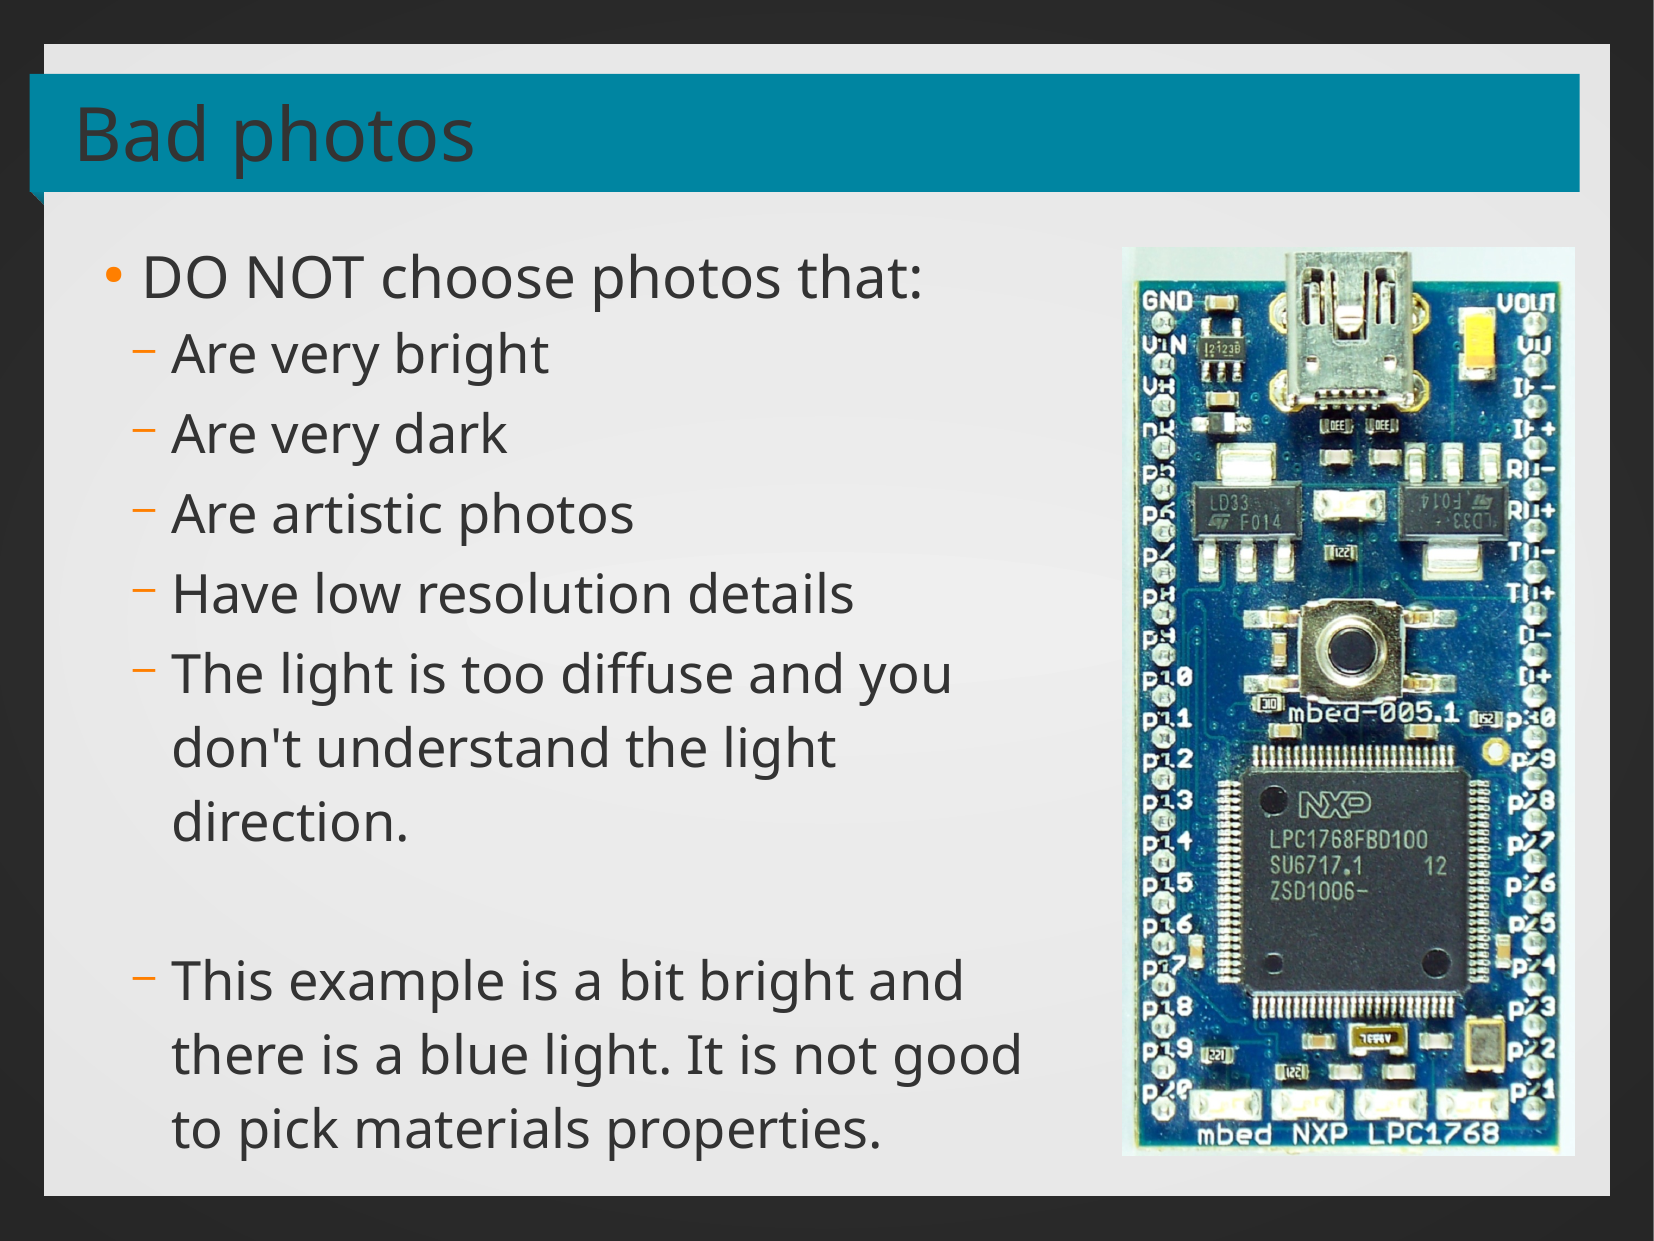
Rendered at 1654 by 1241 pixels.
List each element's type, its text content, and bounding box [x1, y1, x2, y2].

list DO NOT choose photos that: Are very bright Are very dark Are artistic photos Have low resolution details The light is too diffuse and you don't understand the light direction. This example is a bit bright and there is a blue light. It is not good to pick materials properties. [73, 236, 1580, 1167]
title Bad photos [73, 73, 1565, 192]
picture [1122, 247, 1575, 1156]
